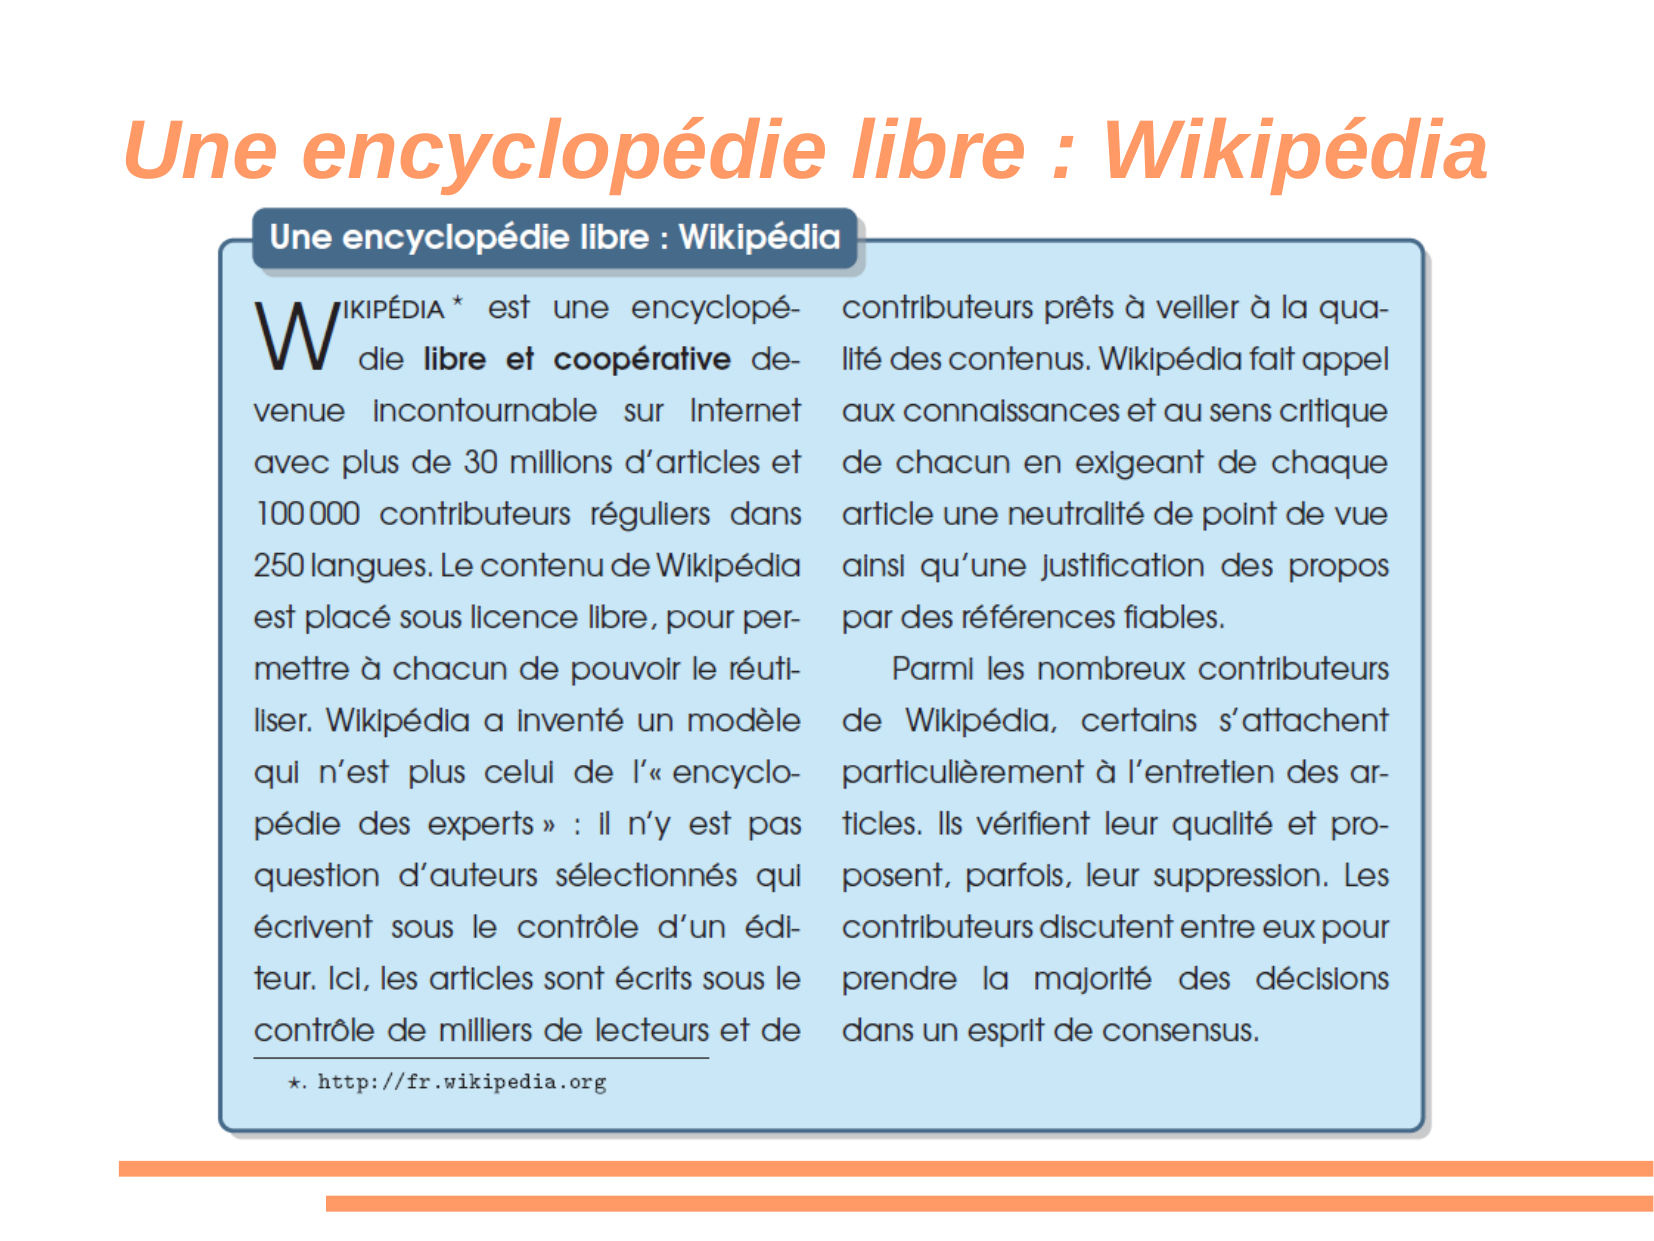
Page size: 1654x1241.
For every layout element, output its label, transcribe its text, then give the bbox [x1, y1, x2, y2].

title Une encyclopédie libre : Wikipédia [121, 46, 1534, 254]
picture [208, 196, 1447, 1152]
